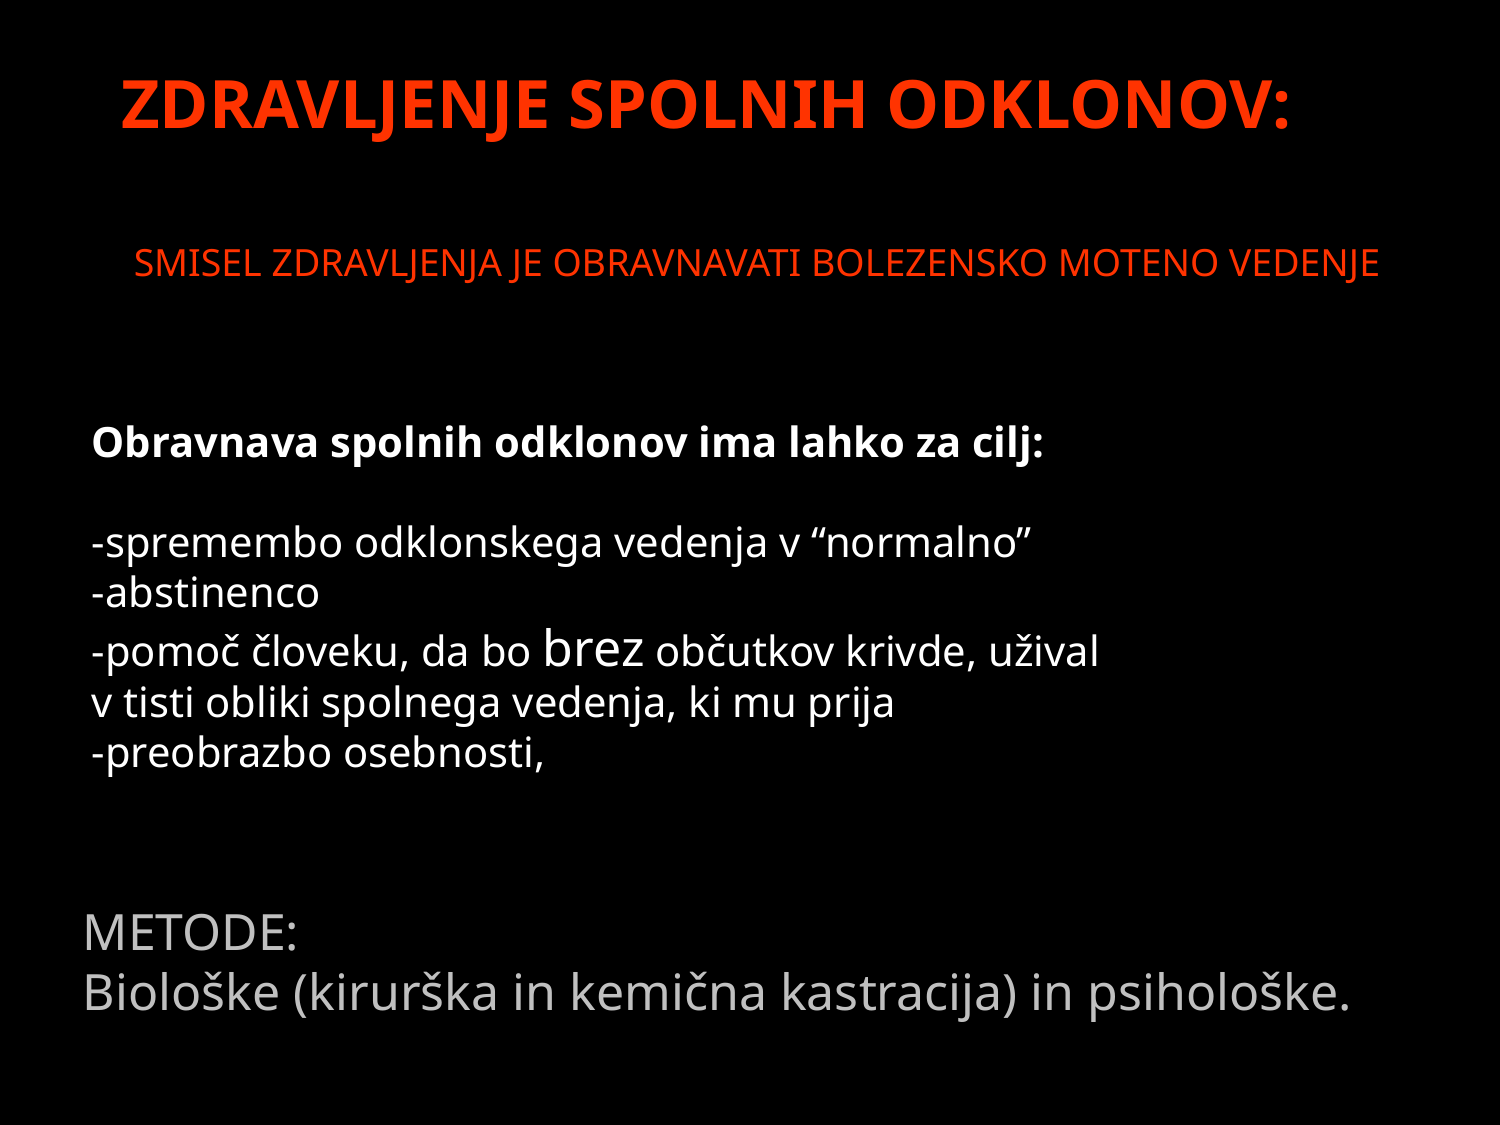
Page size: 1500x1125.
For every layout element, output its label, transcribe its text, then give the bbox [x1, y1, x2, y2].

text_box METODE: Biološke (kirurška in kemična kastracija) in psihološke. [68, 893, 1368, 1028]
text_box ZDRAVLJENJE SPOLNIH ODKLONOV: [106, 54, 1308, 150]
text_box Obravnava spolnih odklonov ima lahko za cilj: -spremembo odklonskega vedenja v “normalno” -abstinenco -pomoč človeku, da bo brez občutkov krivde, užival v tisti obliki spolnega vedenja, ki mu prija -preobrazbo osebnosti, [76, 408, 1123, 784]
text_box SMISEL ZDRAVLJENJA JE OBRAVNAVATI BOLEZENSKO MOTENO VEDENJE [119, 231, 1406, 292]
